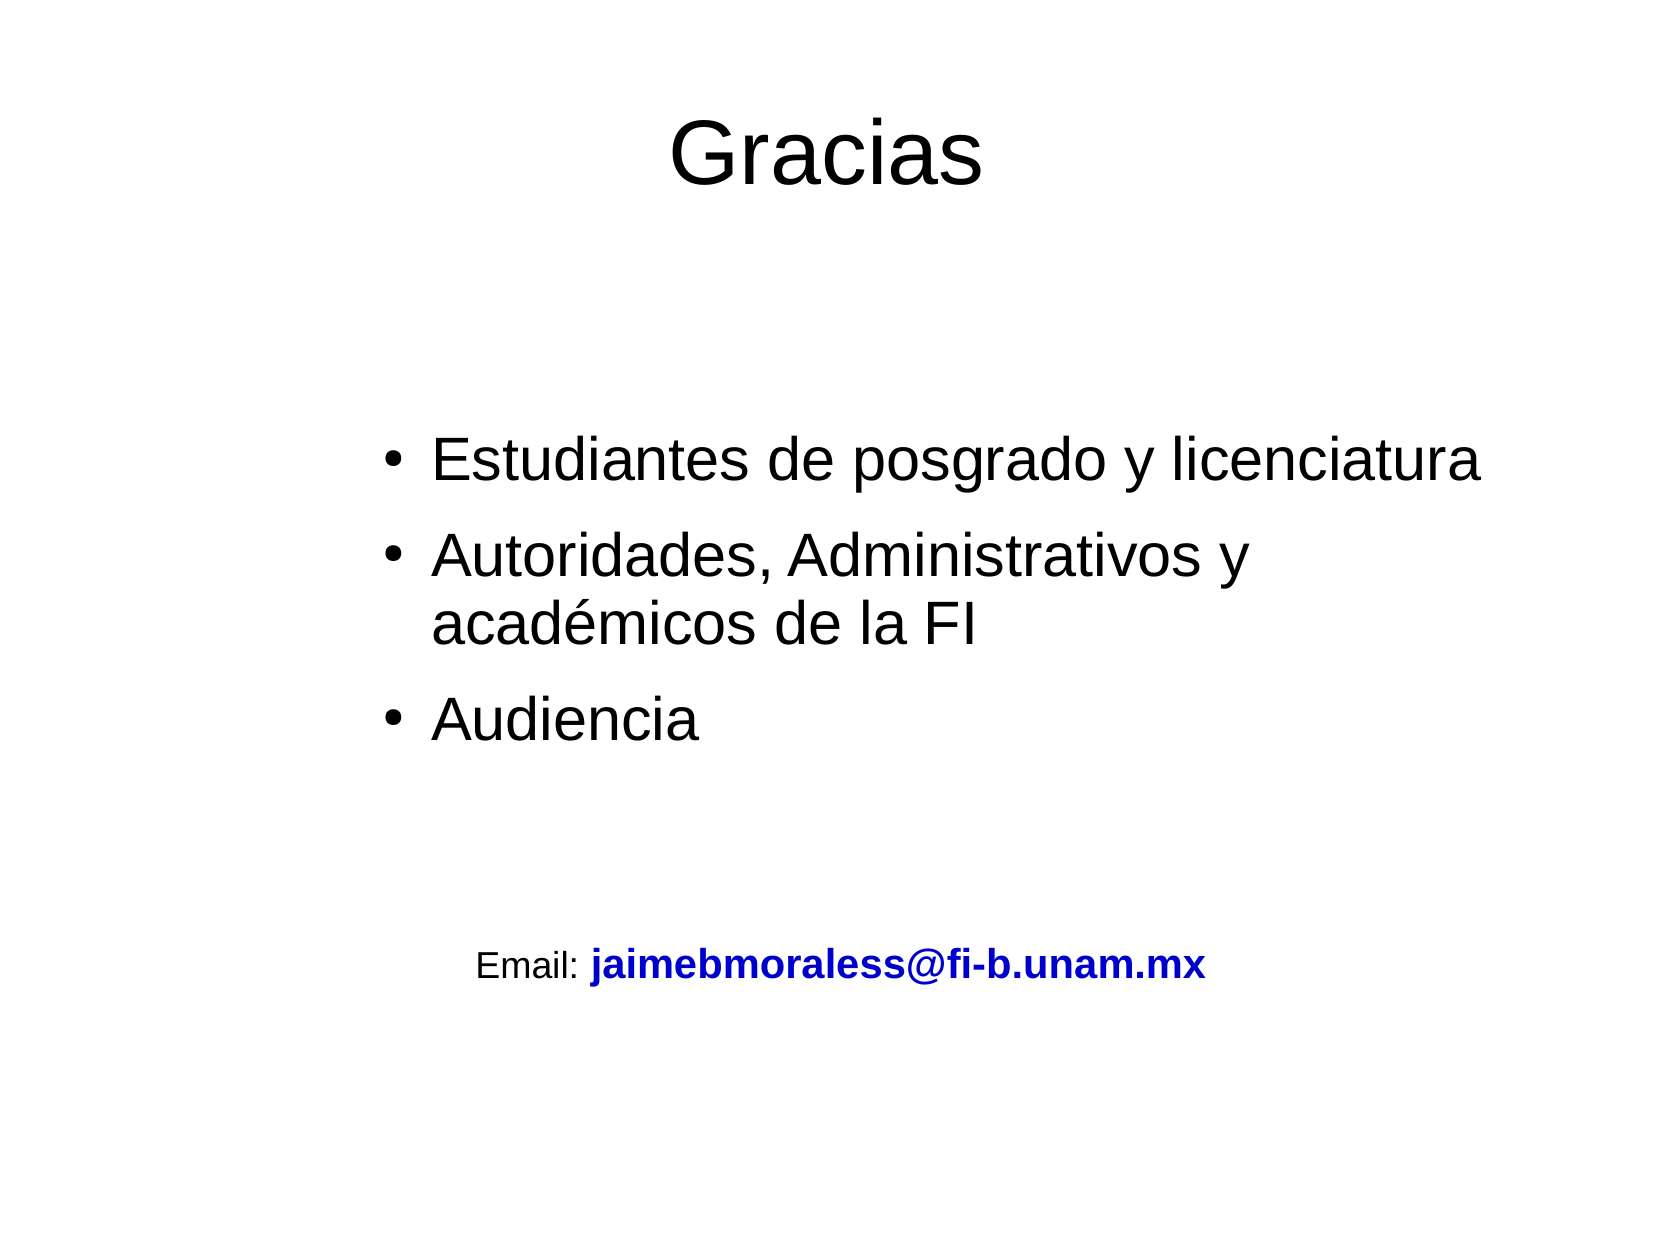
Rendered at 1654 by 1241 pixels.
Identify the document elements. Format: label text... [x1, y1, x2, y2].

list Estudiantes de posgrado y licenciatura Autoridades, Administrativos y académicos de la FI Audiencia [366, 425, 1489, 797]
text_box Email: jaimebmoraless@fi-b.unam.mx [460, 933, 1347, 995]
title Gracias [82, 49, 1571, 257]
